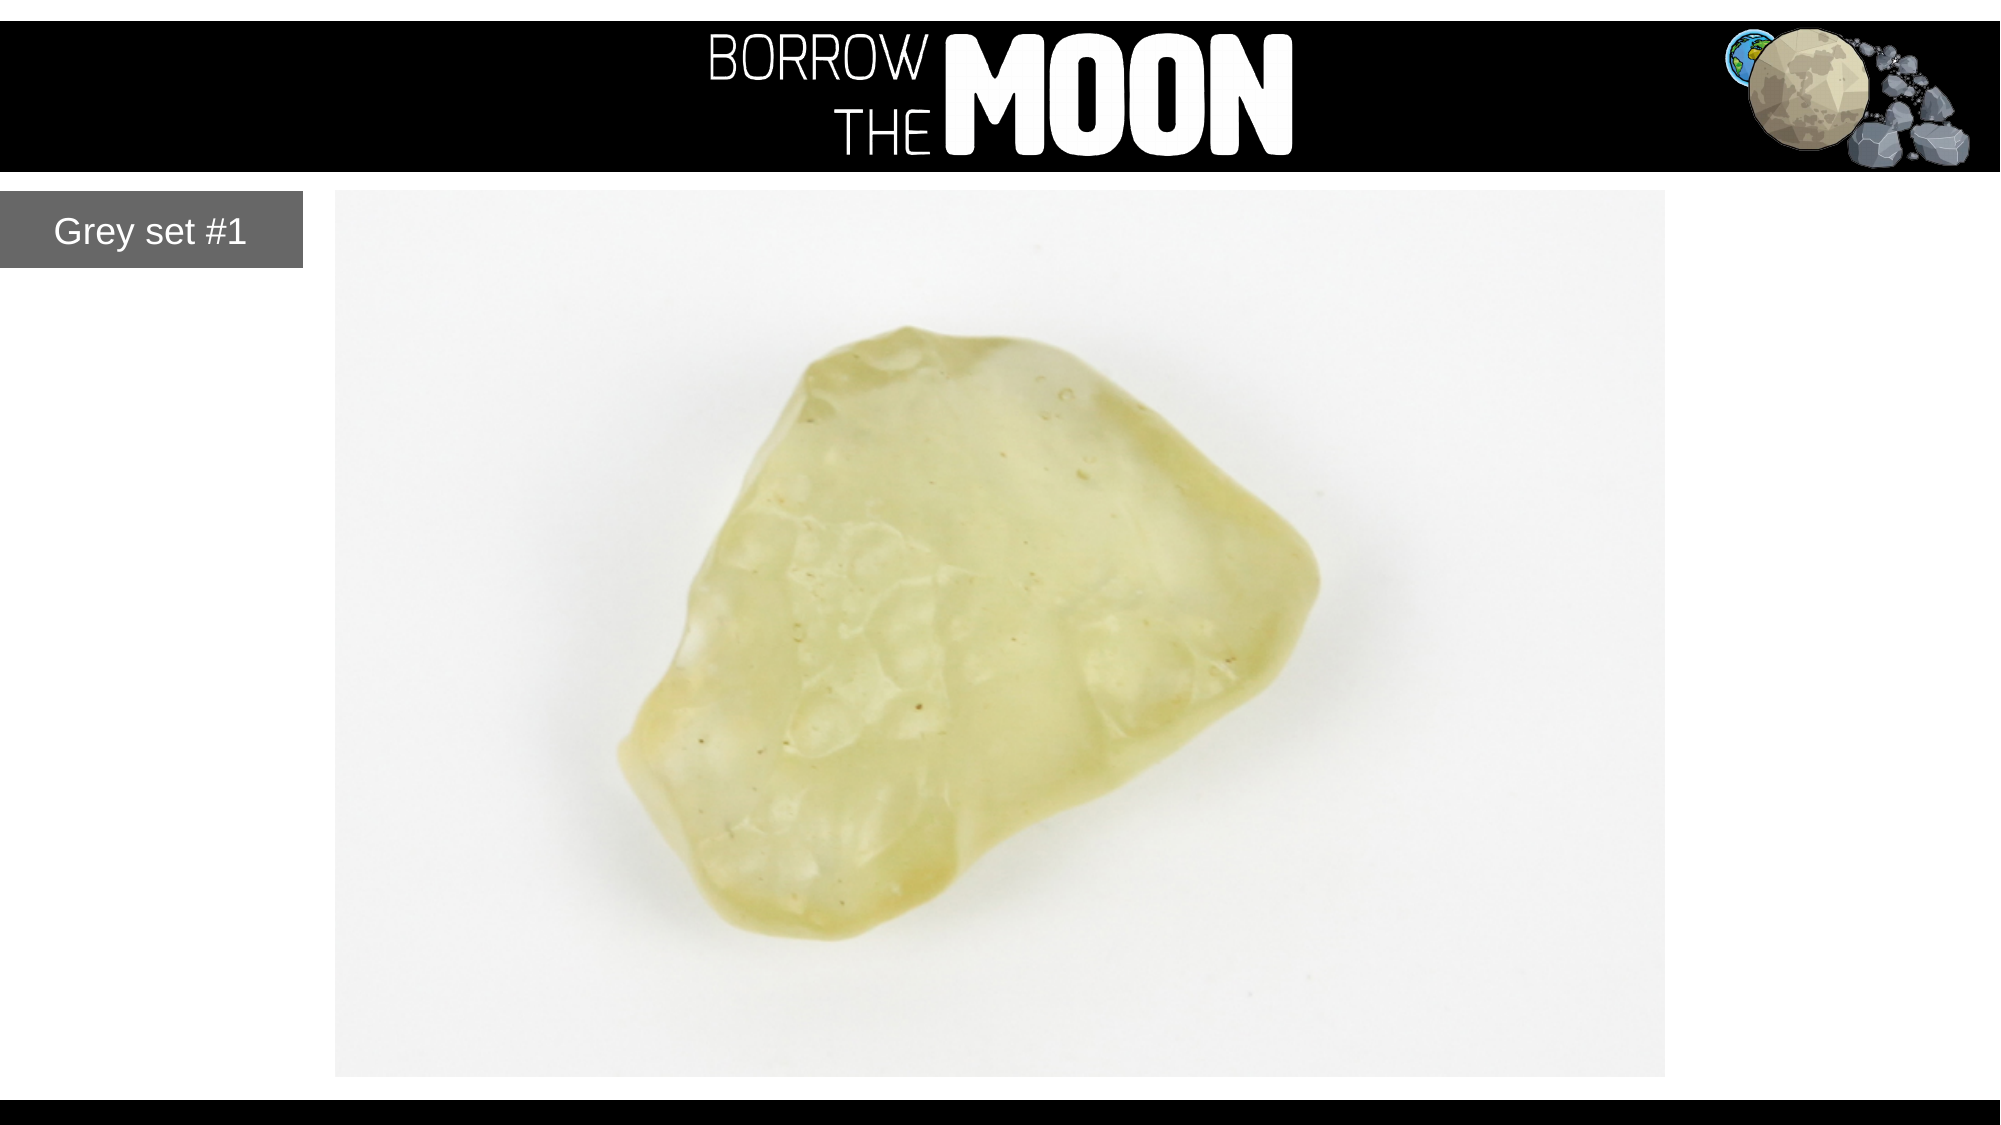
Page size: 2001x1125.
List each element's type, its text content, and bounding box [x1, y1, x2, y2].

picture [335, 190, 1665, 1077]
text_box Grey set #1 [0, 191, 303, 268]
